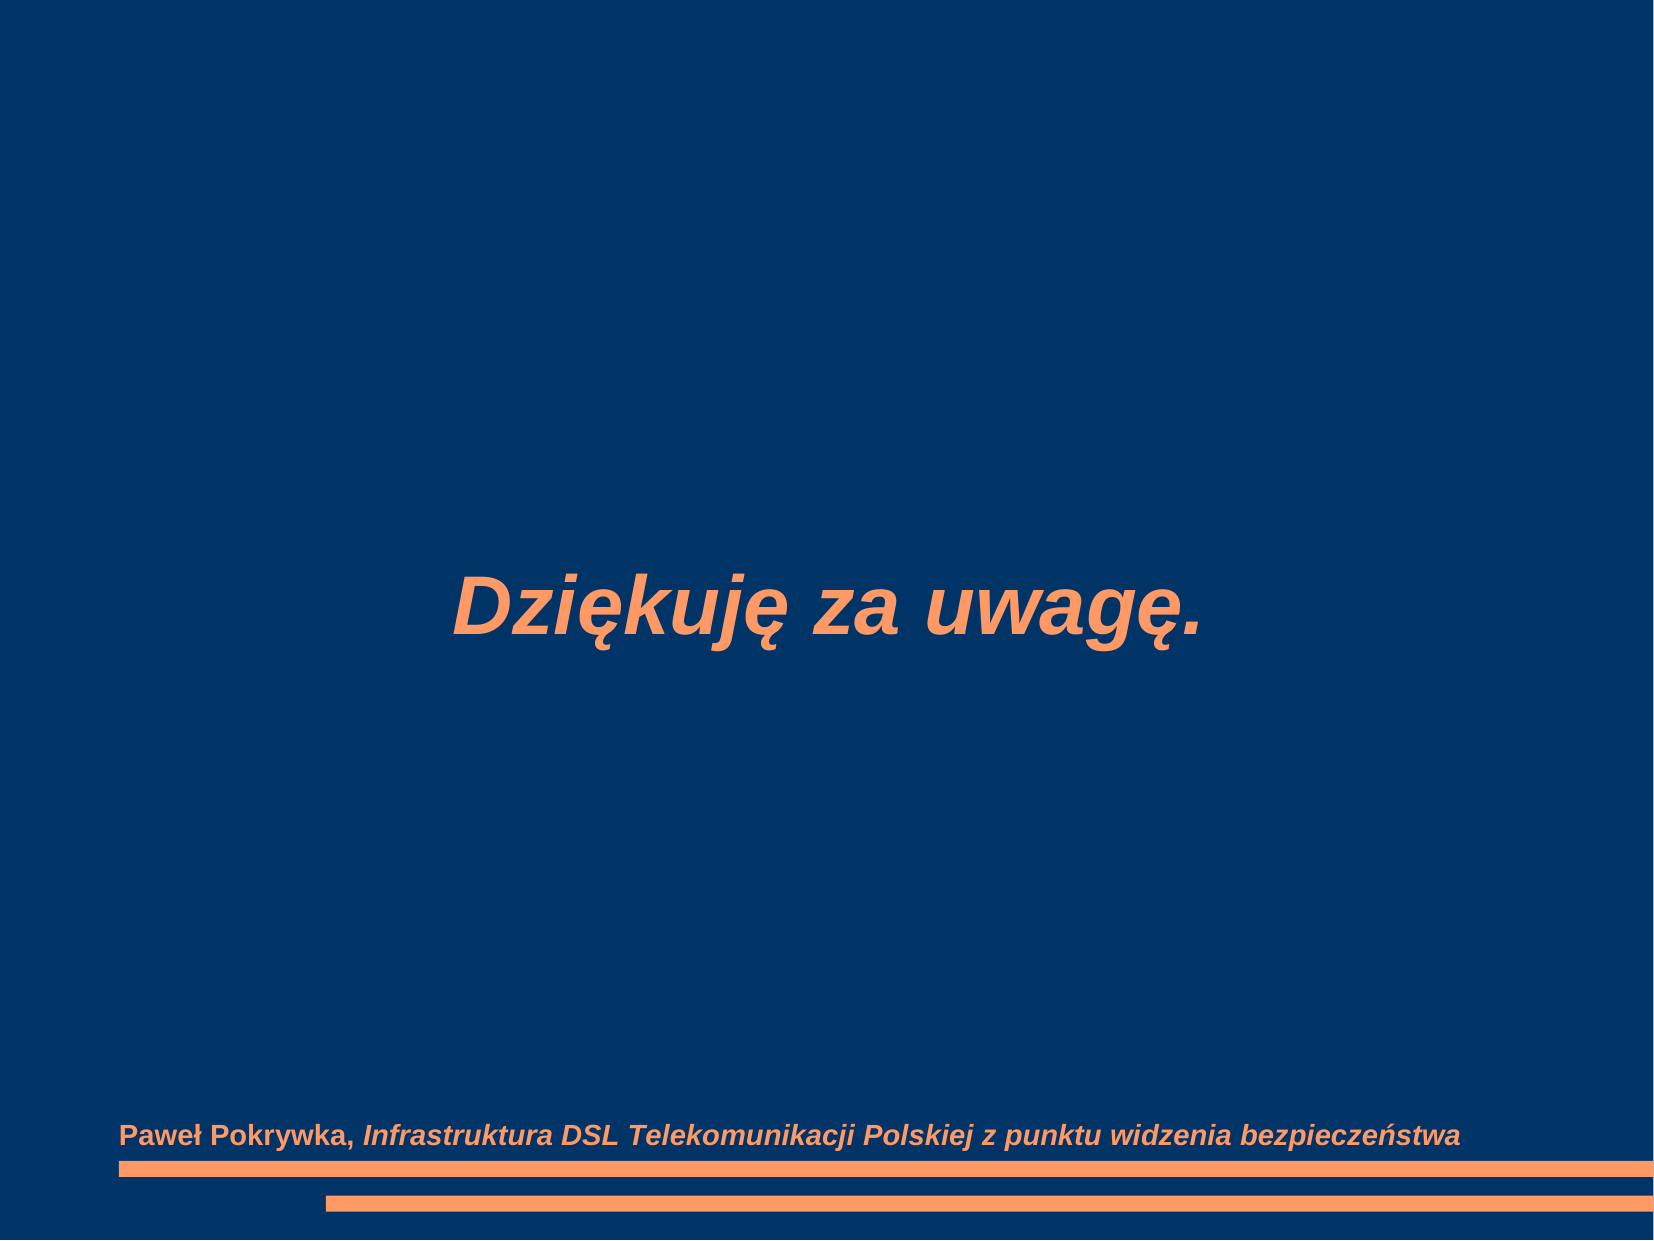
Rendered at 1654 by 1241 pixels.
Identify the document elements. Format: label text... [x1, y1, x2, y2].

text_box Paweł Pokrywka, Infrastruktura DSL Telekomunikacji Polskiej z punktu widzenia bezpieczeństwa [104, 1111, 1623, 1160]
title Dziękuję za uwagę. [123, 501, 1536, 710]
